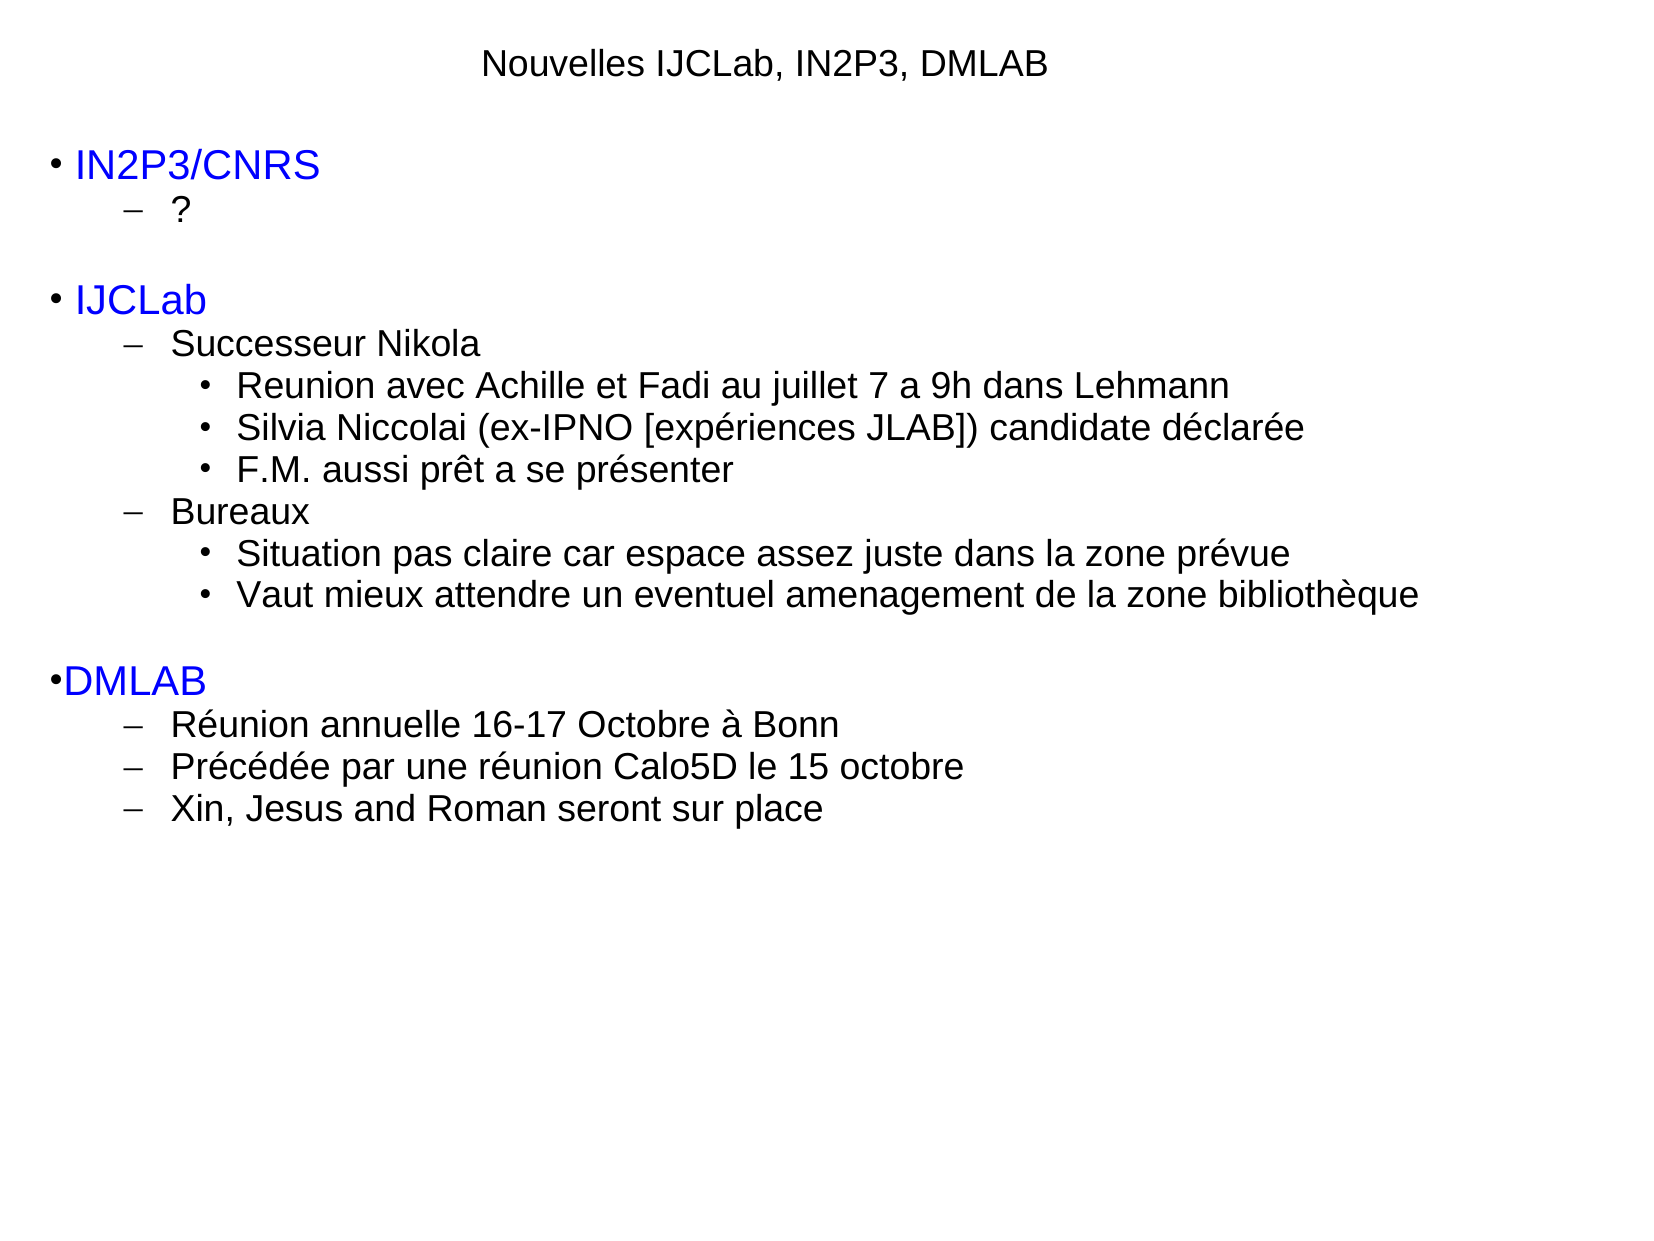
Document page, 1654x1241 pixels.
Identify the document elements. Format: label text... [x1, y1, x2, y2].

text_box Nouvelles IJCLab, IN2P3, DMLAB [466, 35, 982, 92]
text_box IN2P3/CNRS ? IJCLab Successeur Nikola Reunion avec Achille et Fadi au juillet 7 a 9h dans Lehmann Silvia Niccolai (ex-IPNO [expériences JLAB]) candidate déclarée F.M. aussi prêt a se présenter Bureaux Situation pas claire car espace assez juste dans la zone prévue Vaut mieux attendre un eventuel amenagement de la zone bibliothèque DMLAB Réunion annuelle 16-17 Octobre à Bonn Précédée par une réunion Calo5D le 15 octobre Xin, Jesus and Roman seront sur place [34, 134, 1606, 885]
